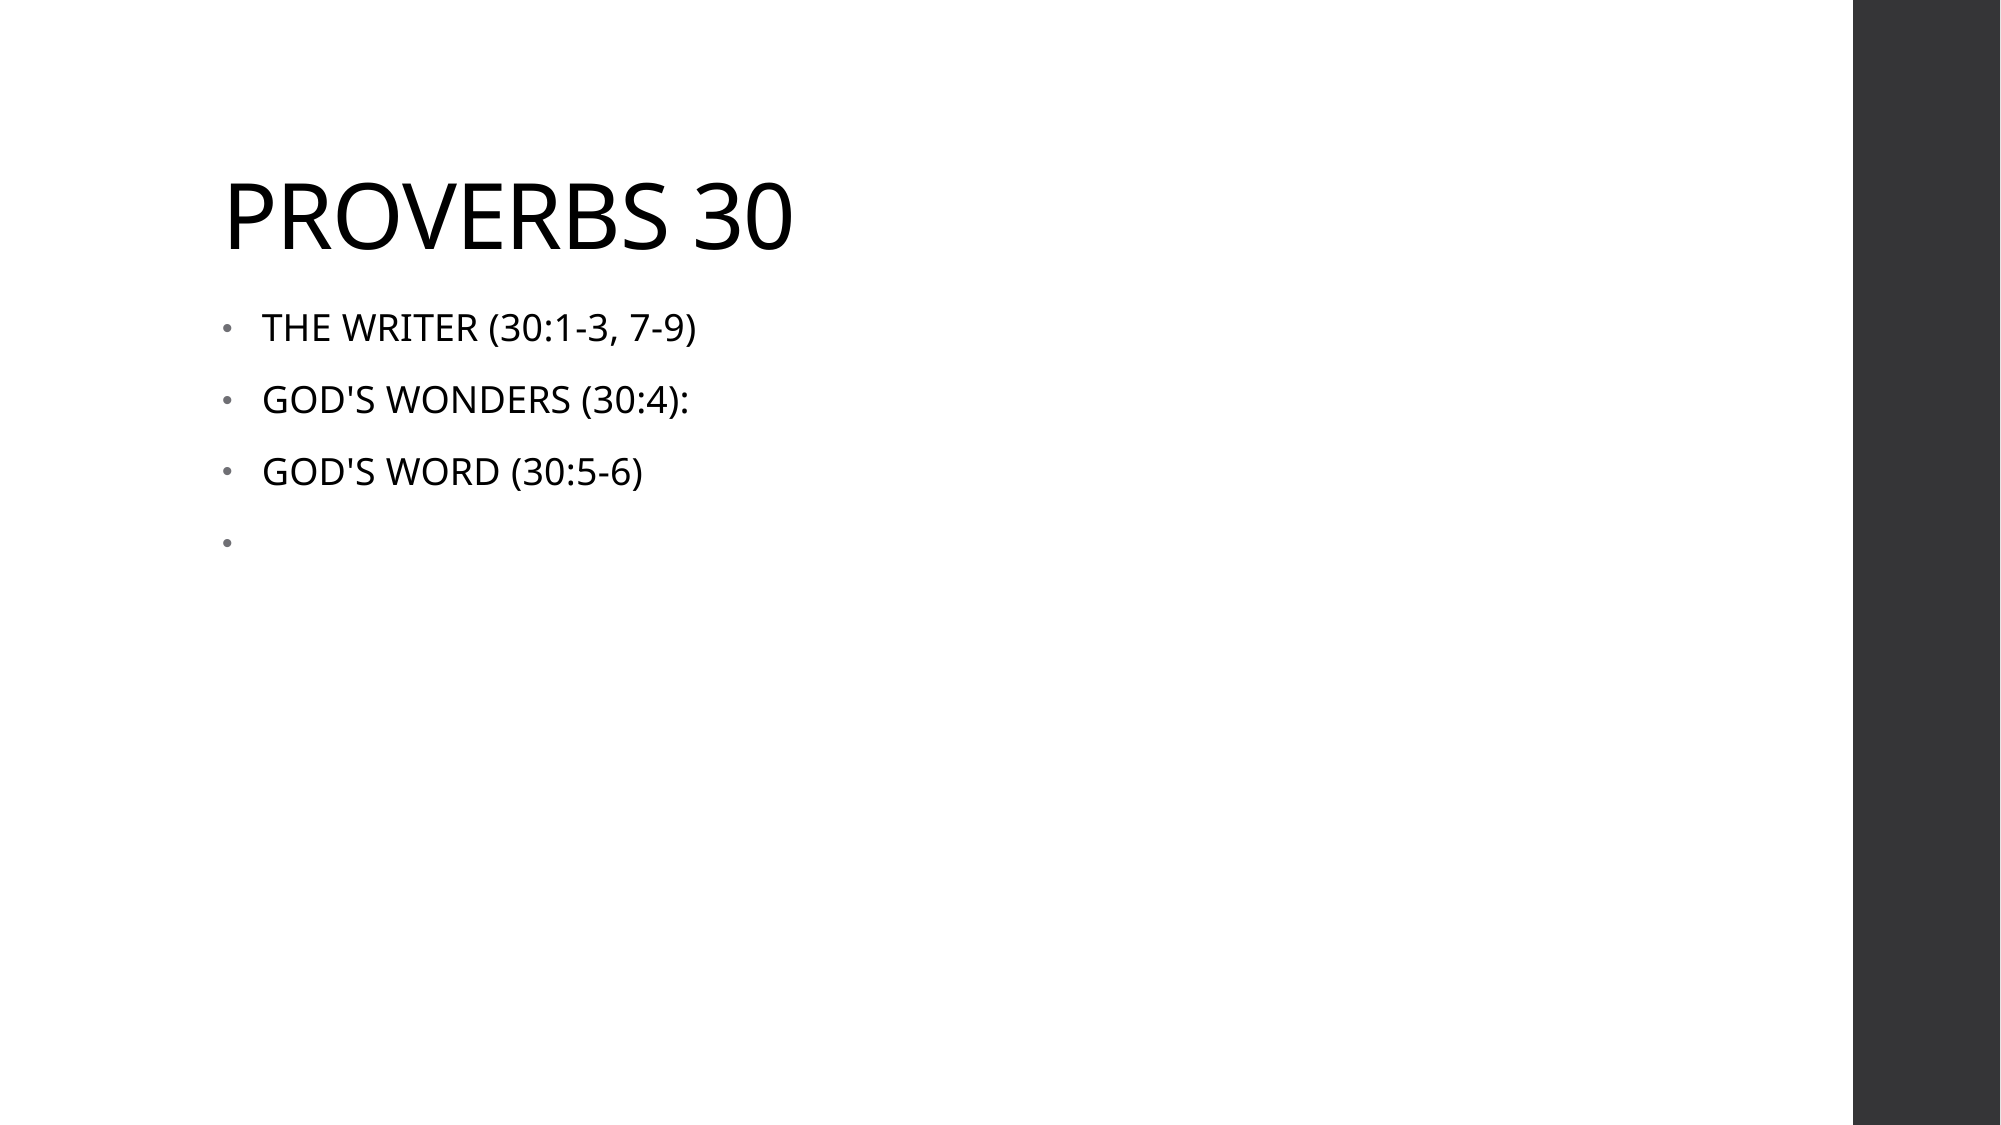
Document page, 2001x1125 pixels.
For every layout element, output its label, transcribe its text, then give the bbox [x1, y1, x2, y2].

title PROVERBS 30 [206, 60, 1797, 278]
list THE WRITER (30:1-3, 7-9) GOD'S WONDERS (30:4): GOD'S WORD (30:5-6) [206, 299, 1617, 1014]
